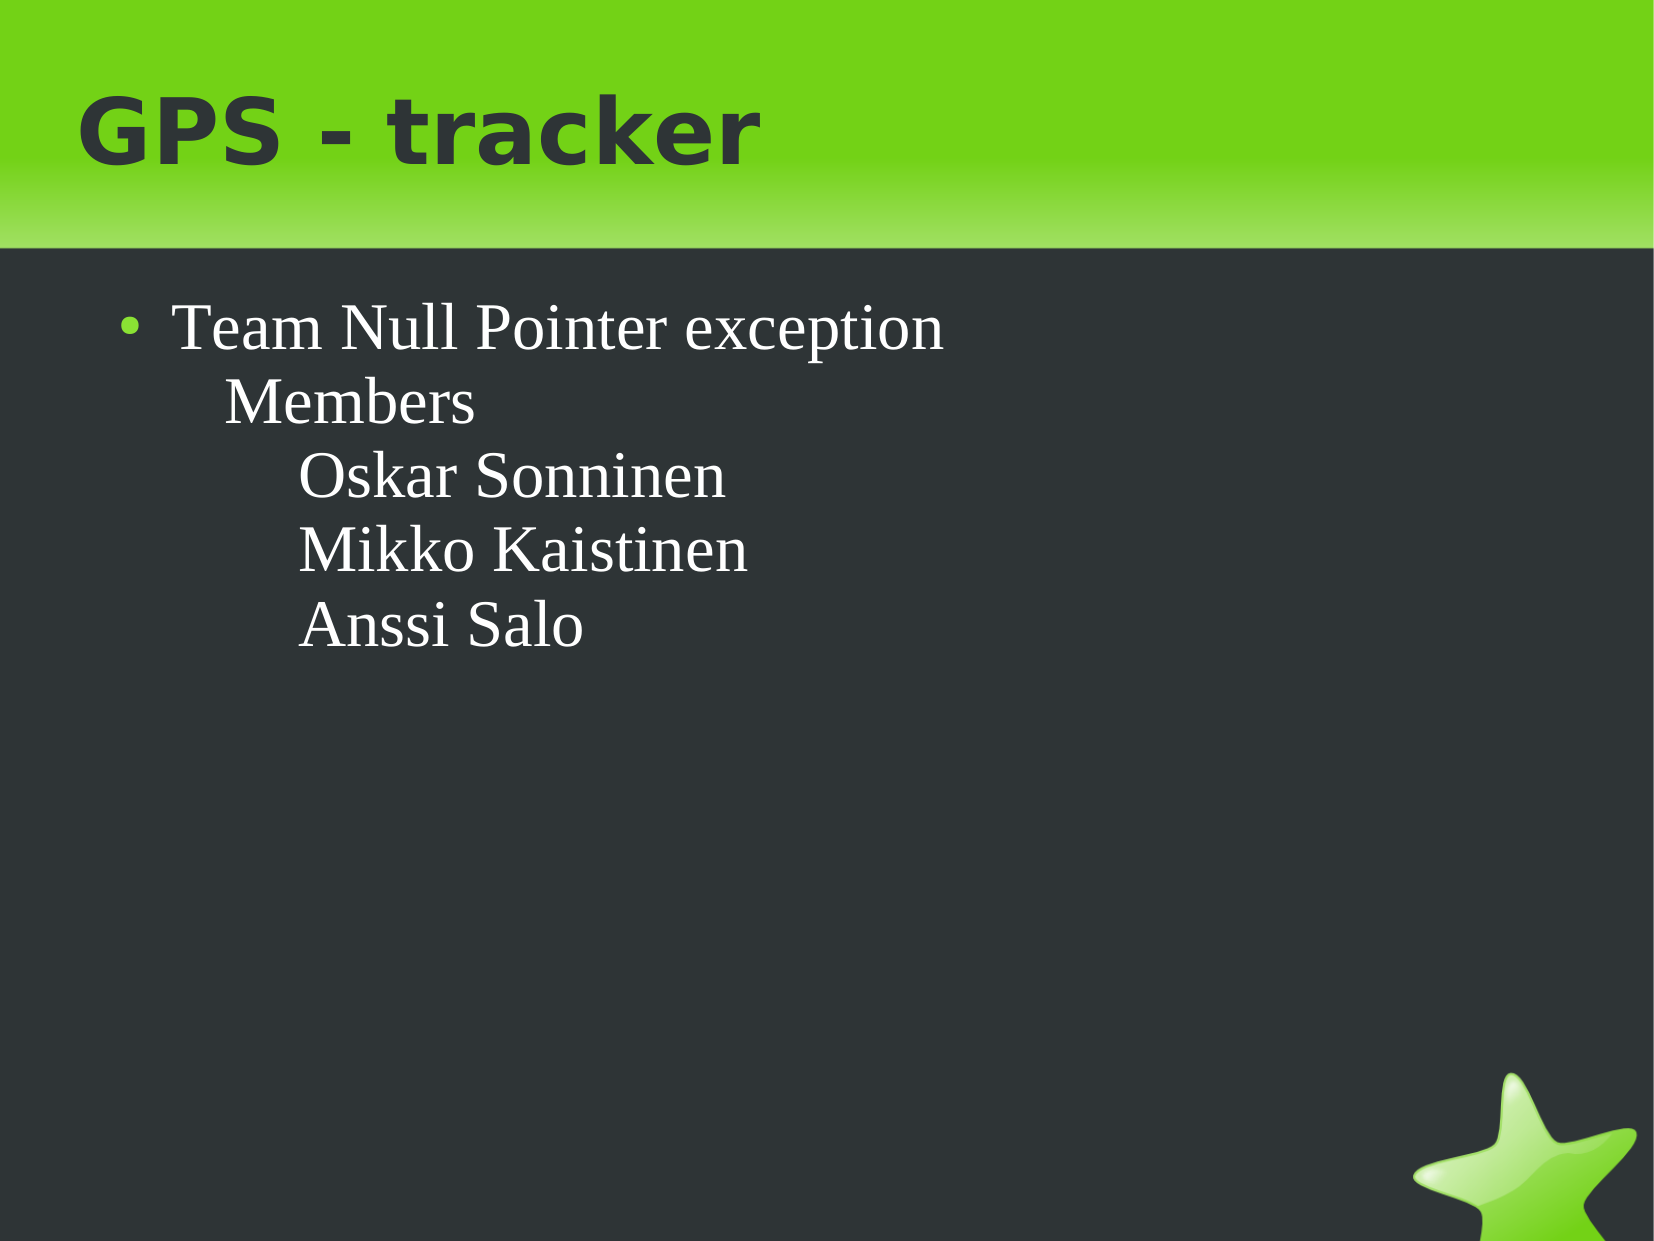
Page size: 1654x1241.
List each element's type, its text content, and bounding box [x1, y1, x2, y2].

picture [0, 0, 1654, 1241]
title GPS - tracker [76, 36, 1565, 229]
list Team Null Pointer exception Members Oskar Sonninen Mikko Kaistinen Anssi Salo [82, 290, 1571, 1094]
